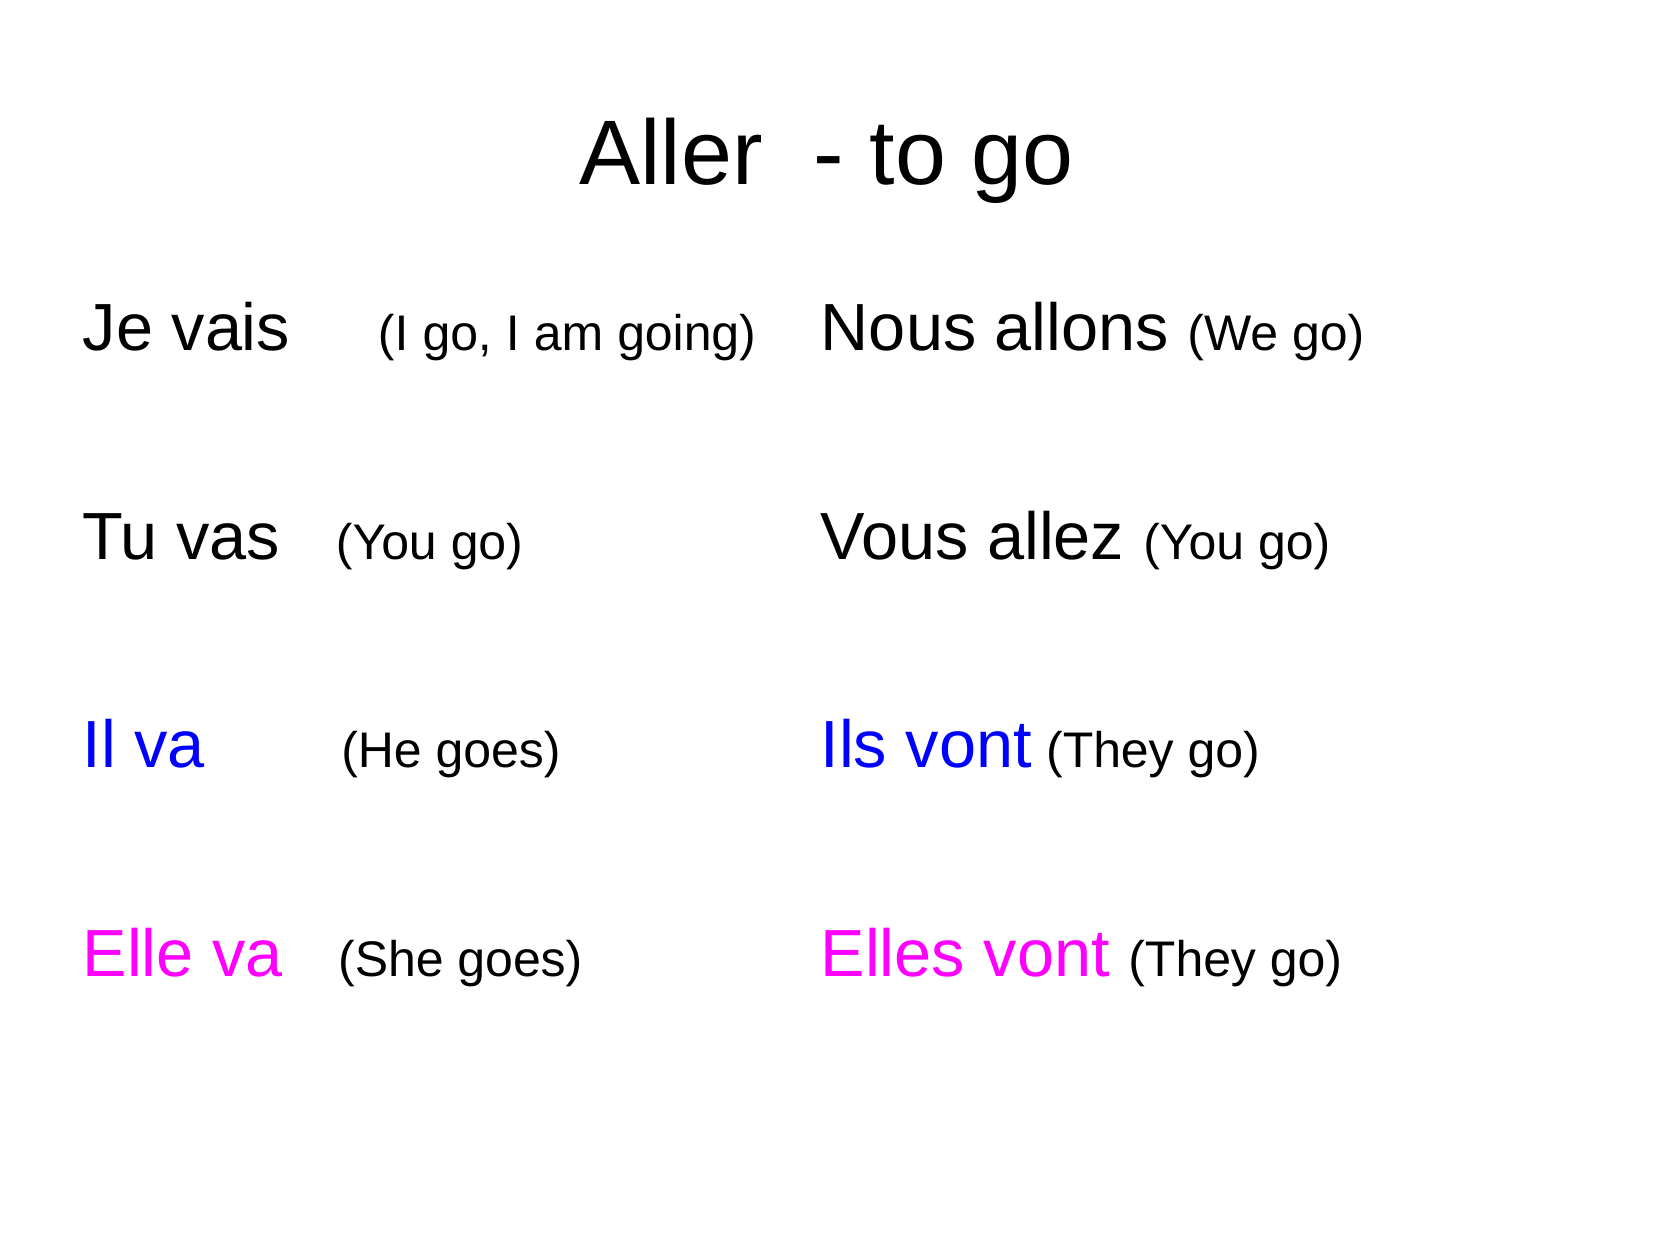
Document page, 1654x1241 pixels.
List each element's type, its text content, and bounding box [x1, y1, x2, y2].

title Aller - to go [82, 49, 1571, 257]
list Je vais (I go, I am going) Nous allons (We go) Tu vas (You go) Vous allez (You go) Il va (He goes) Ils vont (They go) Elle va (She goes) Elles vont (They go) [82, 290, 1571, 1010]
